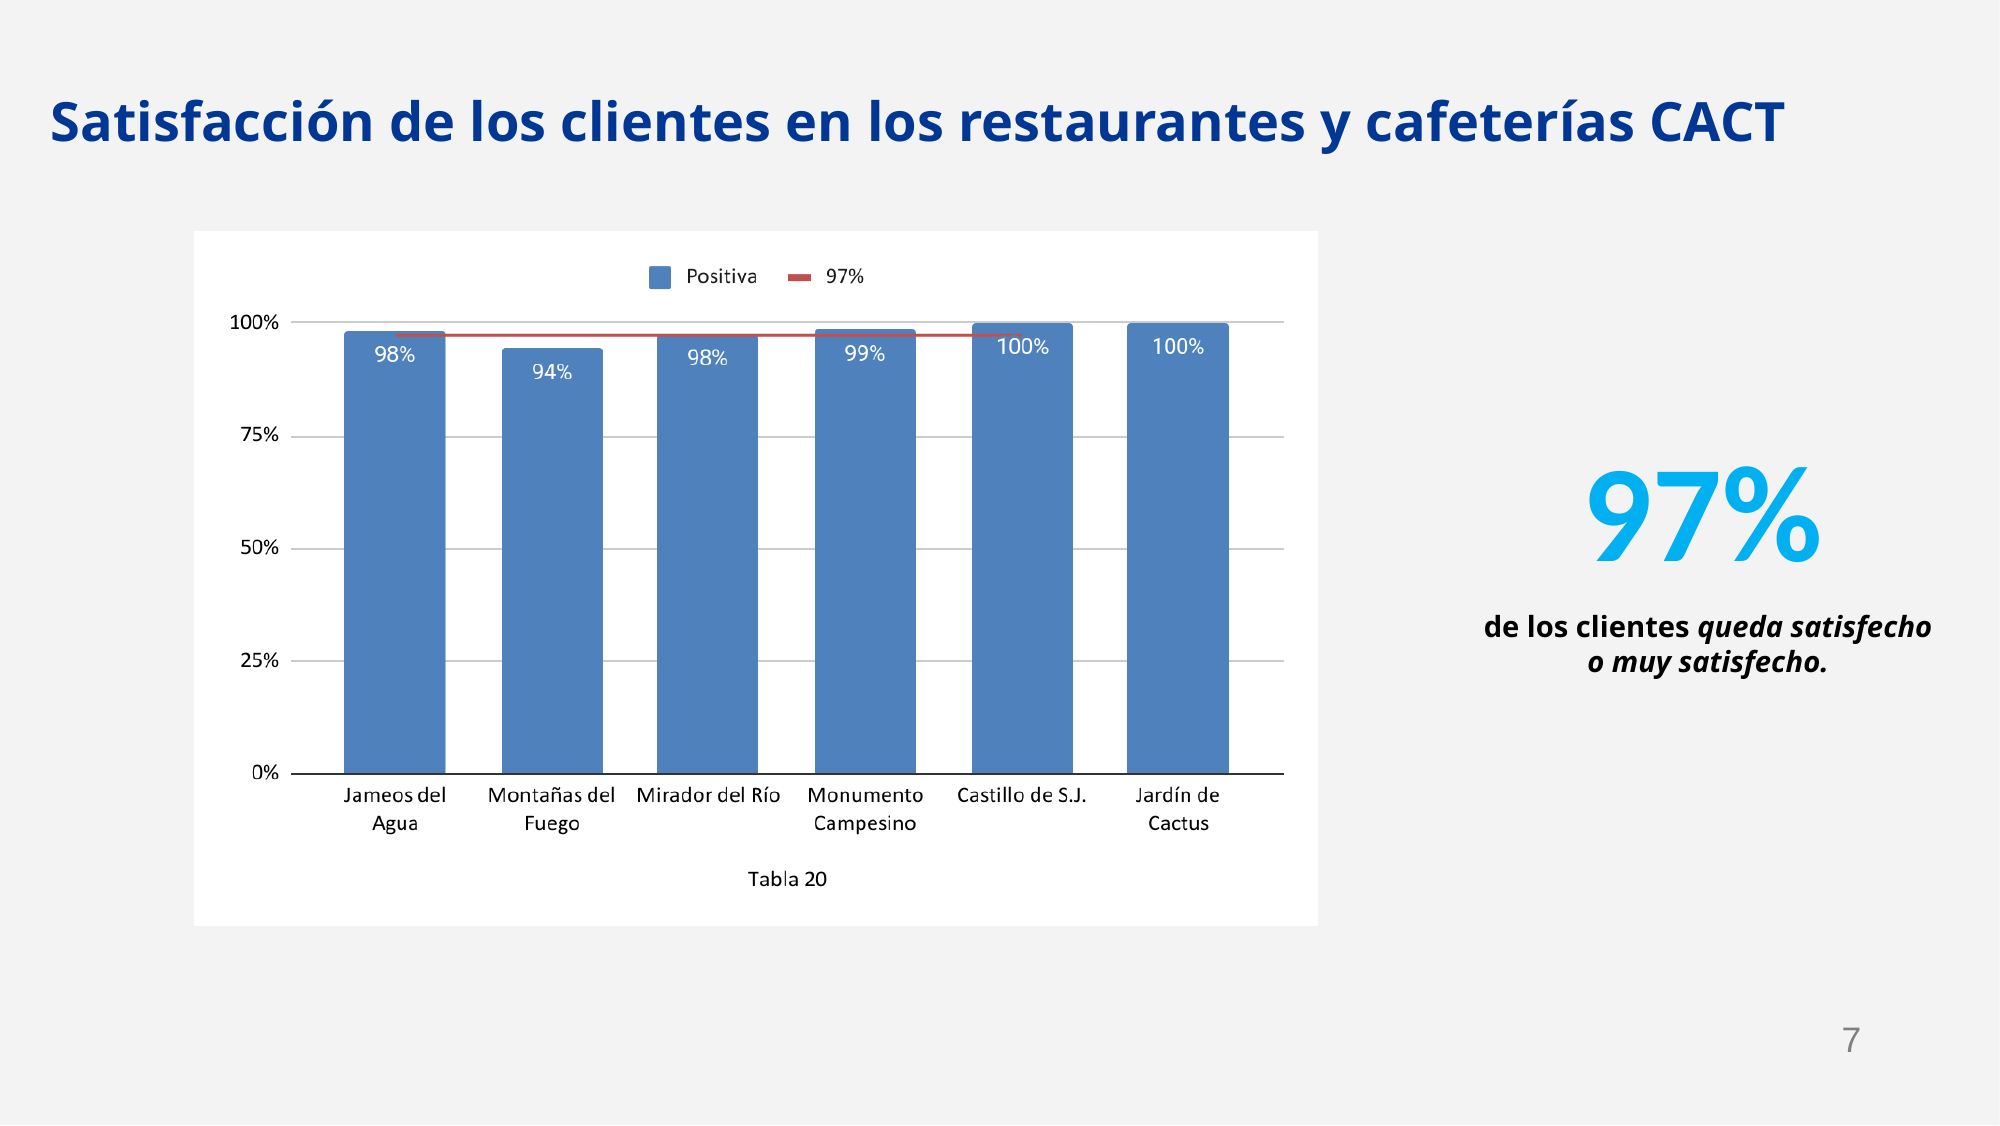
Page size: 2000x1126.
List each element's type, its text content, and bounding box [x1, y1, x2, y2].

slide_number 1 [1412, 1008, 1880, 1069]
text_box Satisfacción de los clientes en los restaurantes y cafeterías CACT [50, 67, 1945, 173]
picture [194, 231, 1318, 926]
text_box de los clientes queda satisfecho o muy satisfecho. [1465, 600, 1951, 798]
text_box 97% [1566, 416, 1839, 599]
